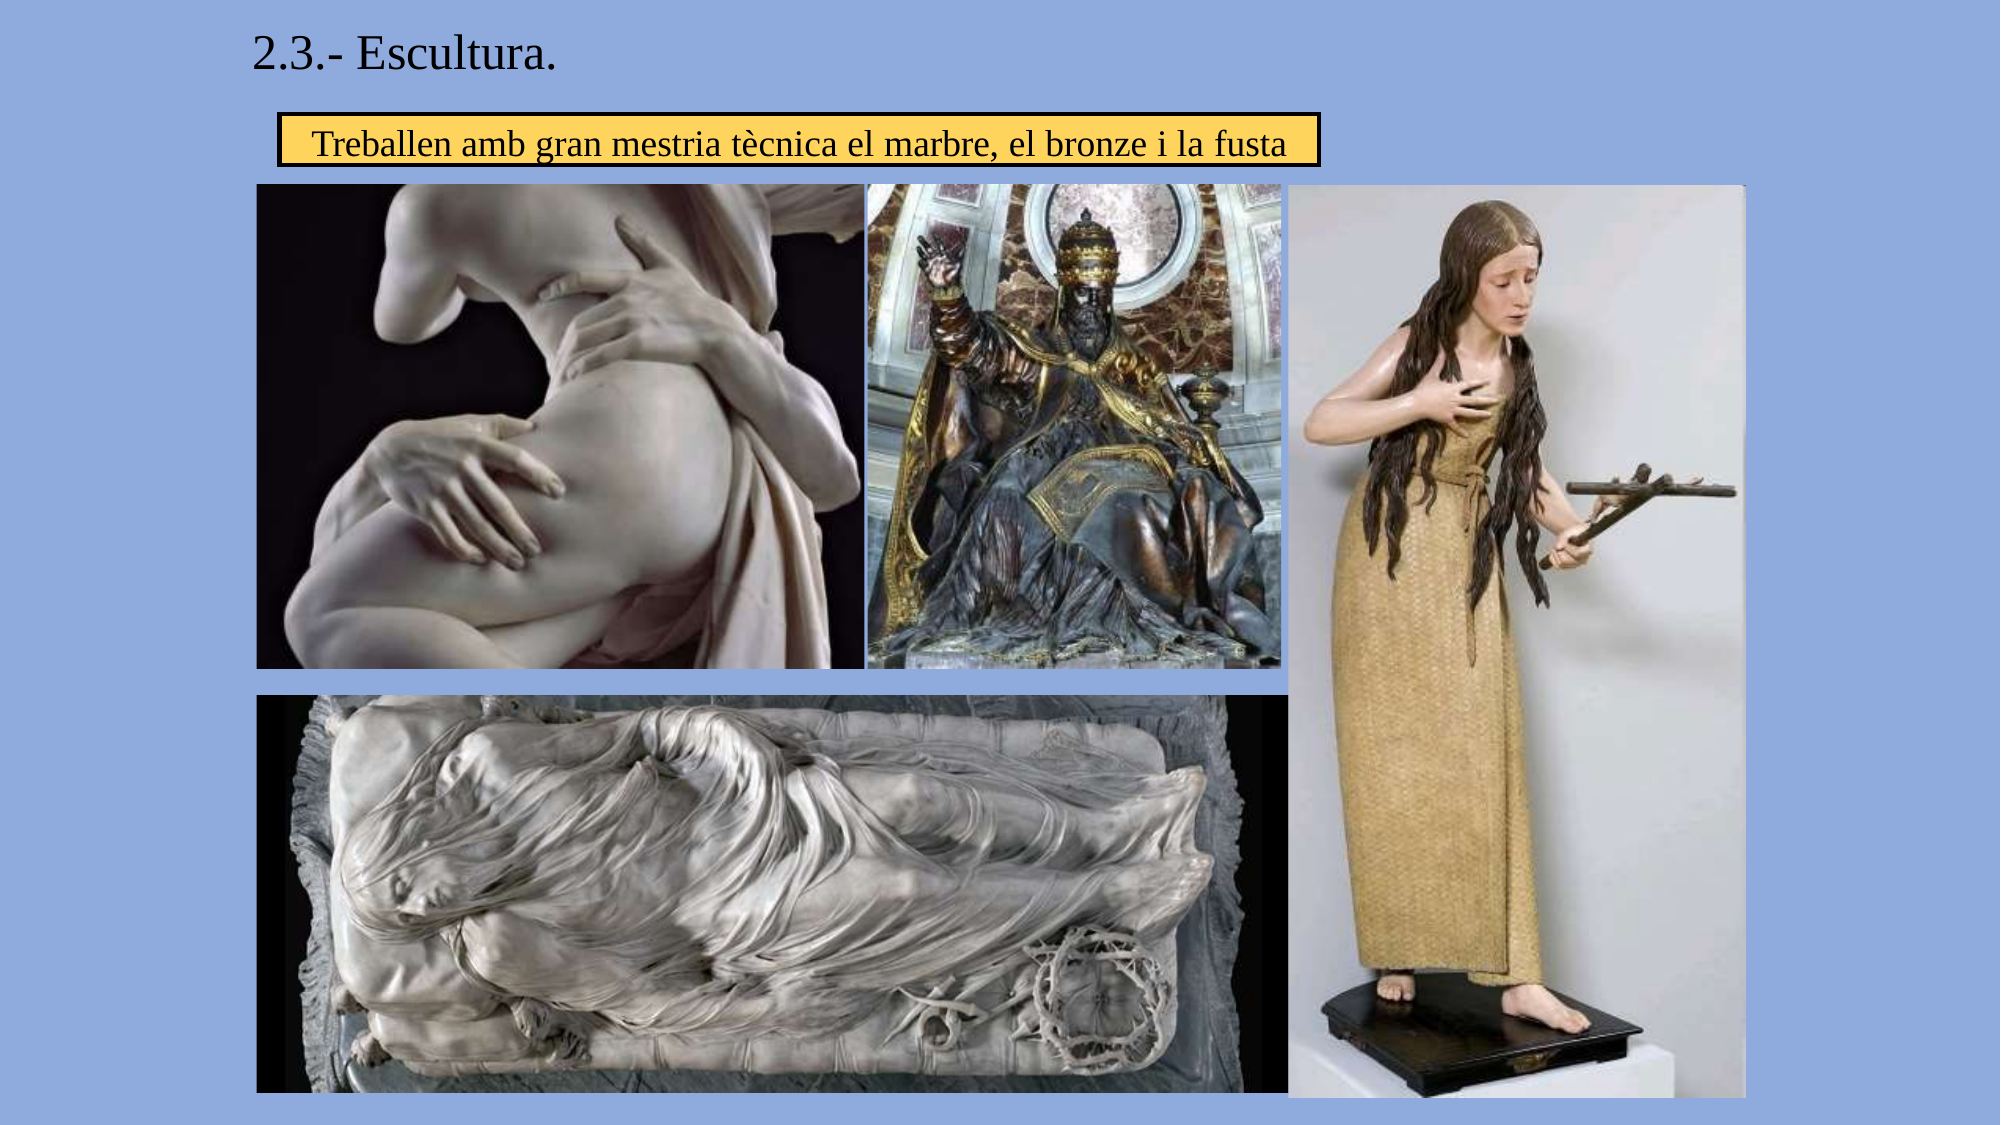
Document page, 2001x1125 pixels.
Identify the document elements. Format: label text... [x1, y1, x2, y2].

text_box [868, 184, 1281, 669]
text_box [257, 184, 864, 669]
text_box [257, 185, 1746, 1097]
text_box Treballen amb gran mestria tècnica el marbre, el bronze i la fusta [279, 113, 1320, 165]
text_box 2.3.- Escultura. [250, 17, 561, 82]
